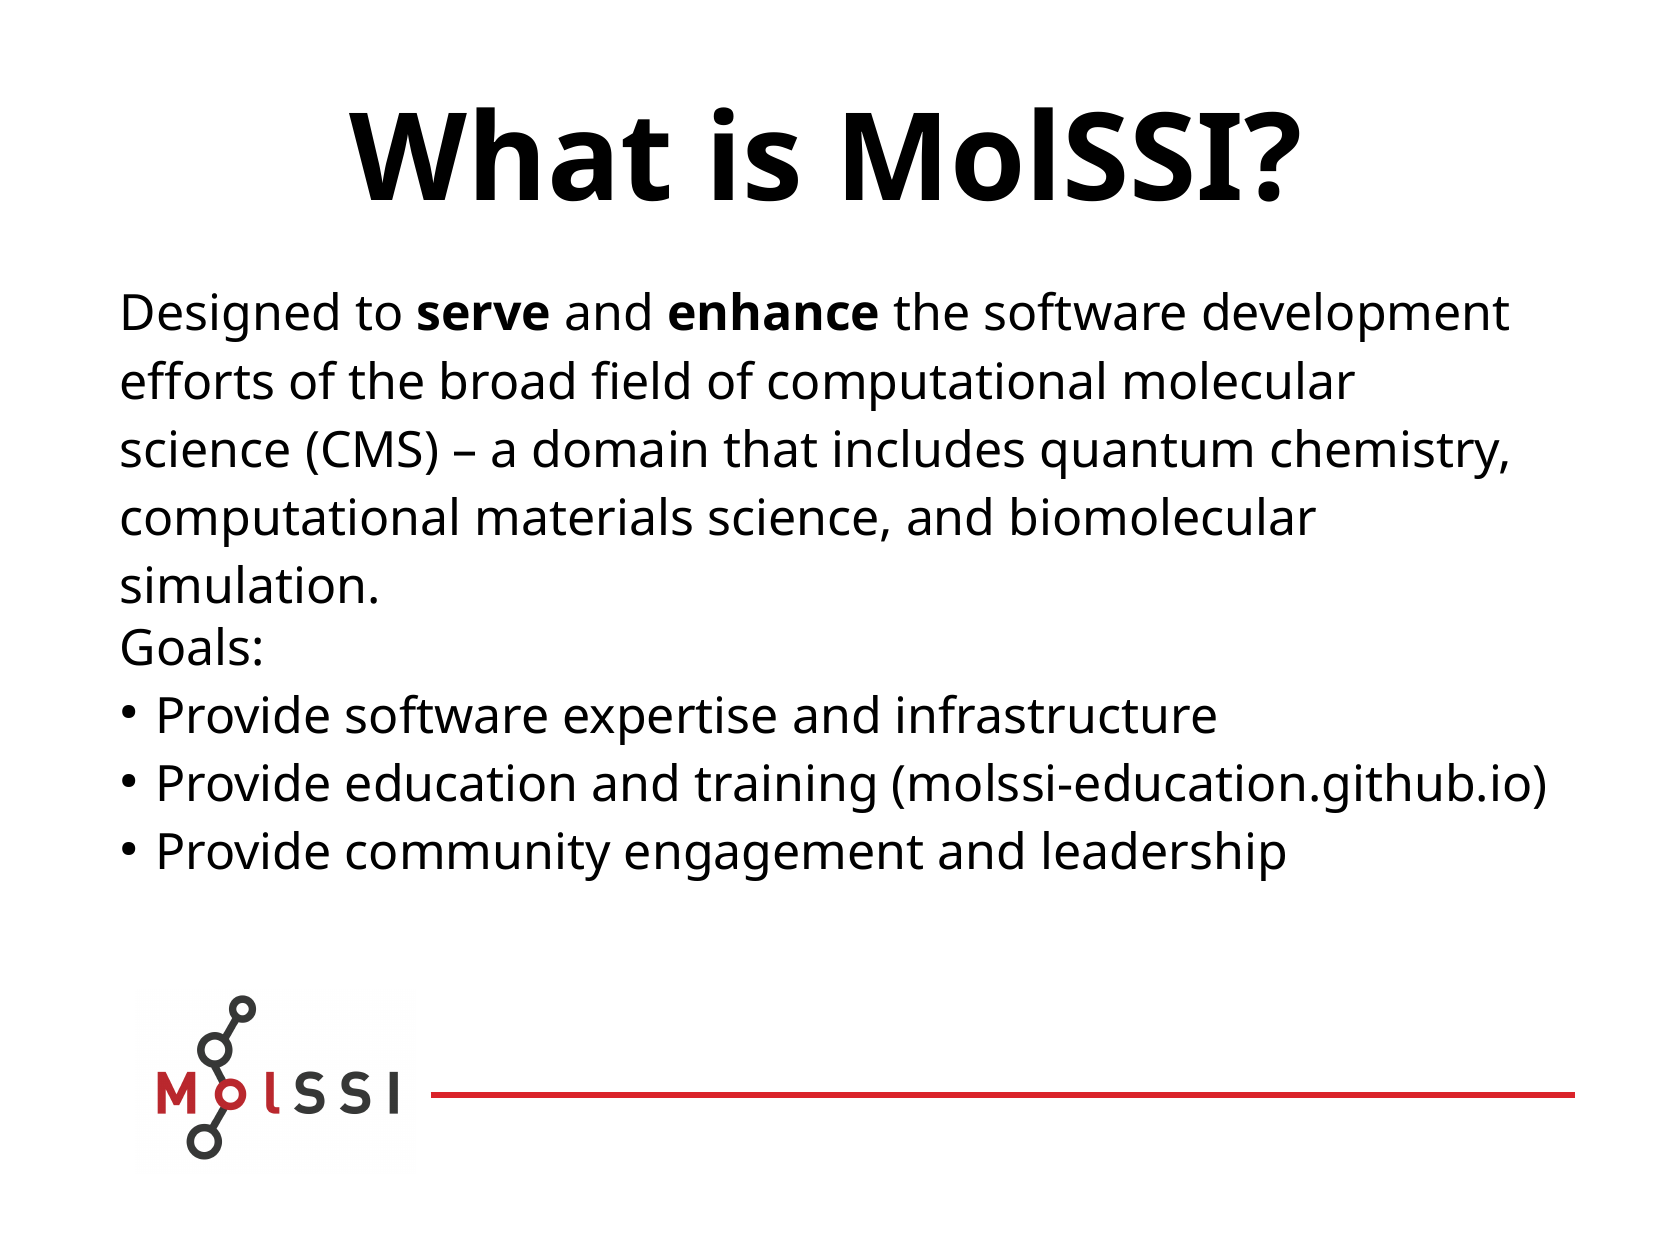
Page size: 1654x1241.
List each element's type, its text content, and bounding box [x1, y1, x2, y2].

text_box Goals: Provide software expertise and infrastructure Provide education and training (molssi-education.github.io) Provide community engagement and leadership [105, 604, 1475, 947]
title What is MolSSI? [82, 49, 1571, 257]
text_box Designed to serve and enhance the software development efforts of the broad field of computational molecular science (CMS) – a domain that includes quantum chemistry, computational materials science, and biomolecular simulation. [105, 270, 1546, 615]
picture [135, 989, 416, 1174]
